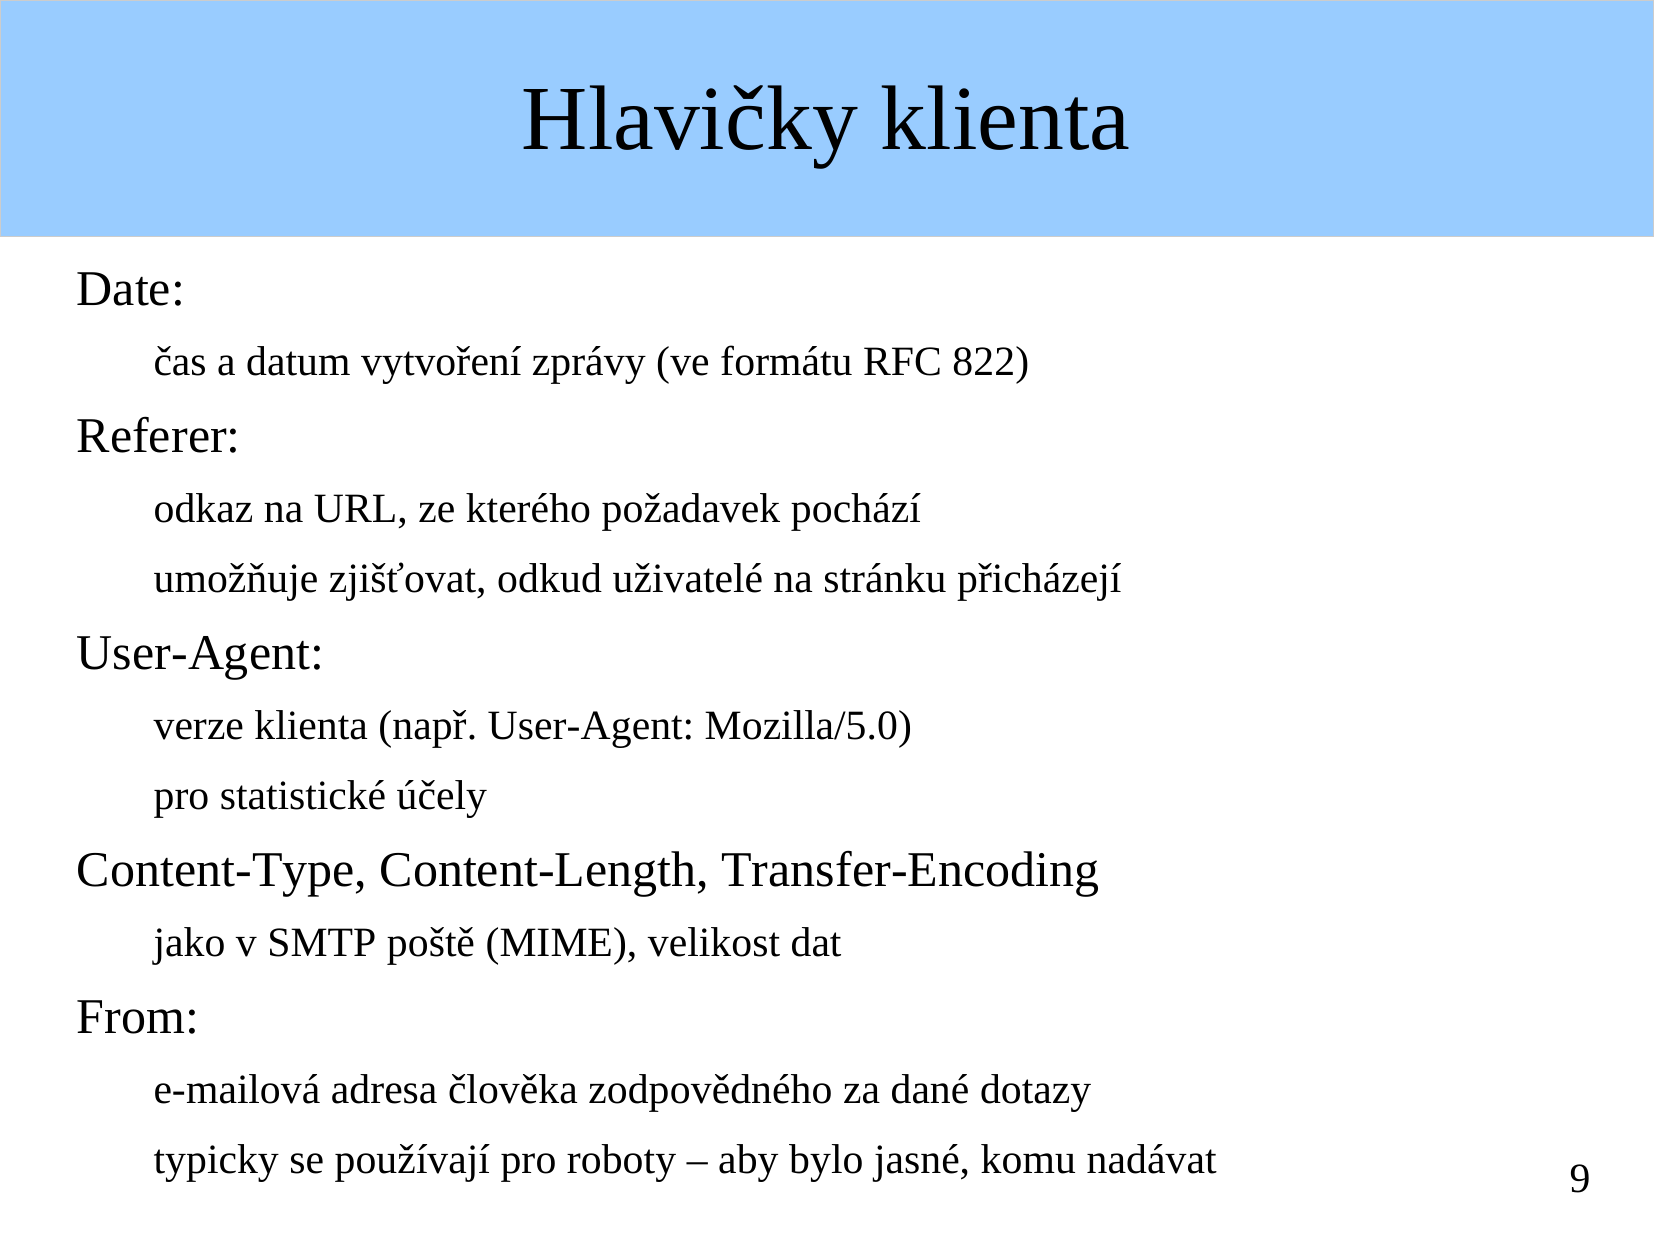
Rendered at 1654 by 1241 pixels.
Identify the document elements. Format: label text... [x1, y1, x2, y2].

title Hlavičky klienta [0, 0, 1654, 237]
list Date: čas a datum vytvoření zprávy (ve formátu RFC 822) Referer: odkaz na URL, ze kterého požadavek pochází umožňuje zjišťovat, odkud uživatelé na stránku přicházejí User-Agent: verze klienta (např. User-Agent: Mozilla/5.0) pro statistické účely Content-Type, Content-Length, Transfer-Encoding jako v SMTP poště (MIME), velikost dat From: e-mailová adresa člověka zodpovědného za dané dotazy typicky se používají pro roboty – aby bylo jasné, komu nadávat [59, 260, 1625, 1183]
